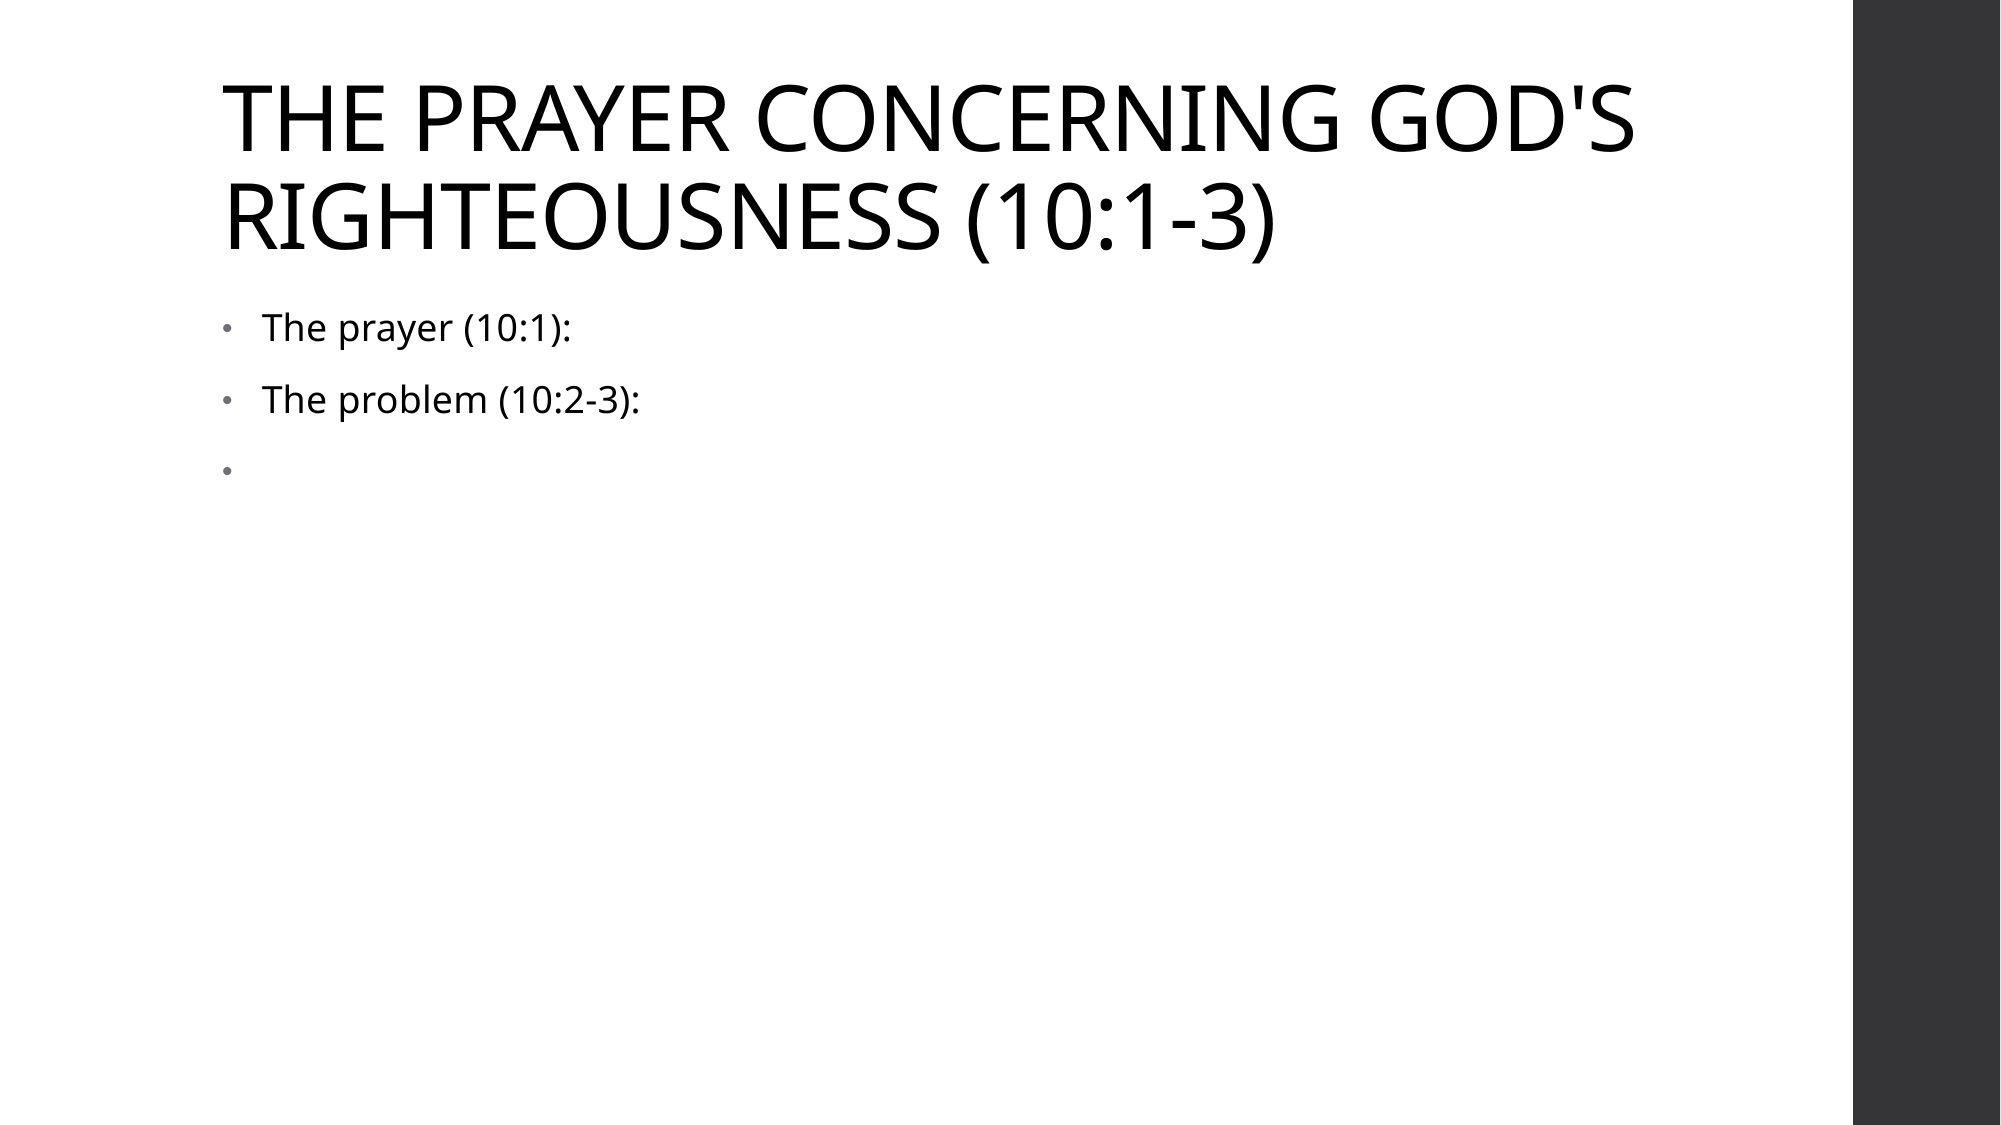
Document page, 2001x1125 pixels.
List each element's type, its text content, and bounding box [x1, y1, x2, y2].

list The prayer (10:1): The problem (10:2-3): [206, 299, 1617, 1014]
title THE PRAYER CONCERNING GOD'S RIGHTEOUSNESS (10:1-3) [206, 60, 1797, 278]
